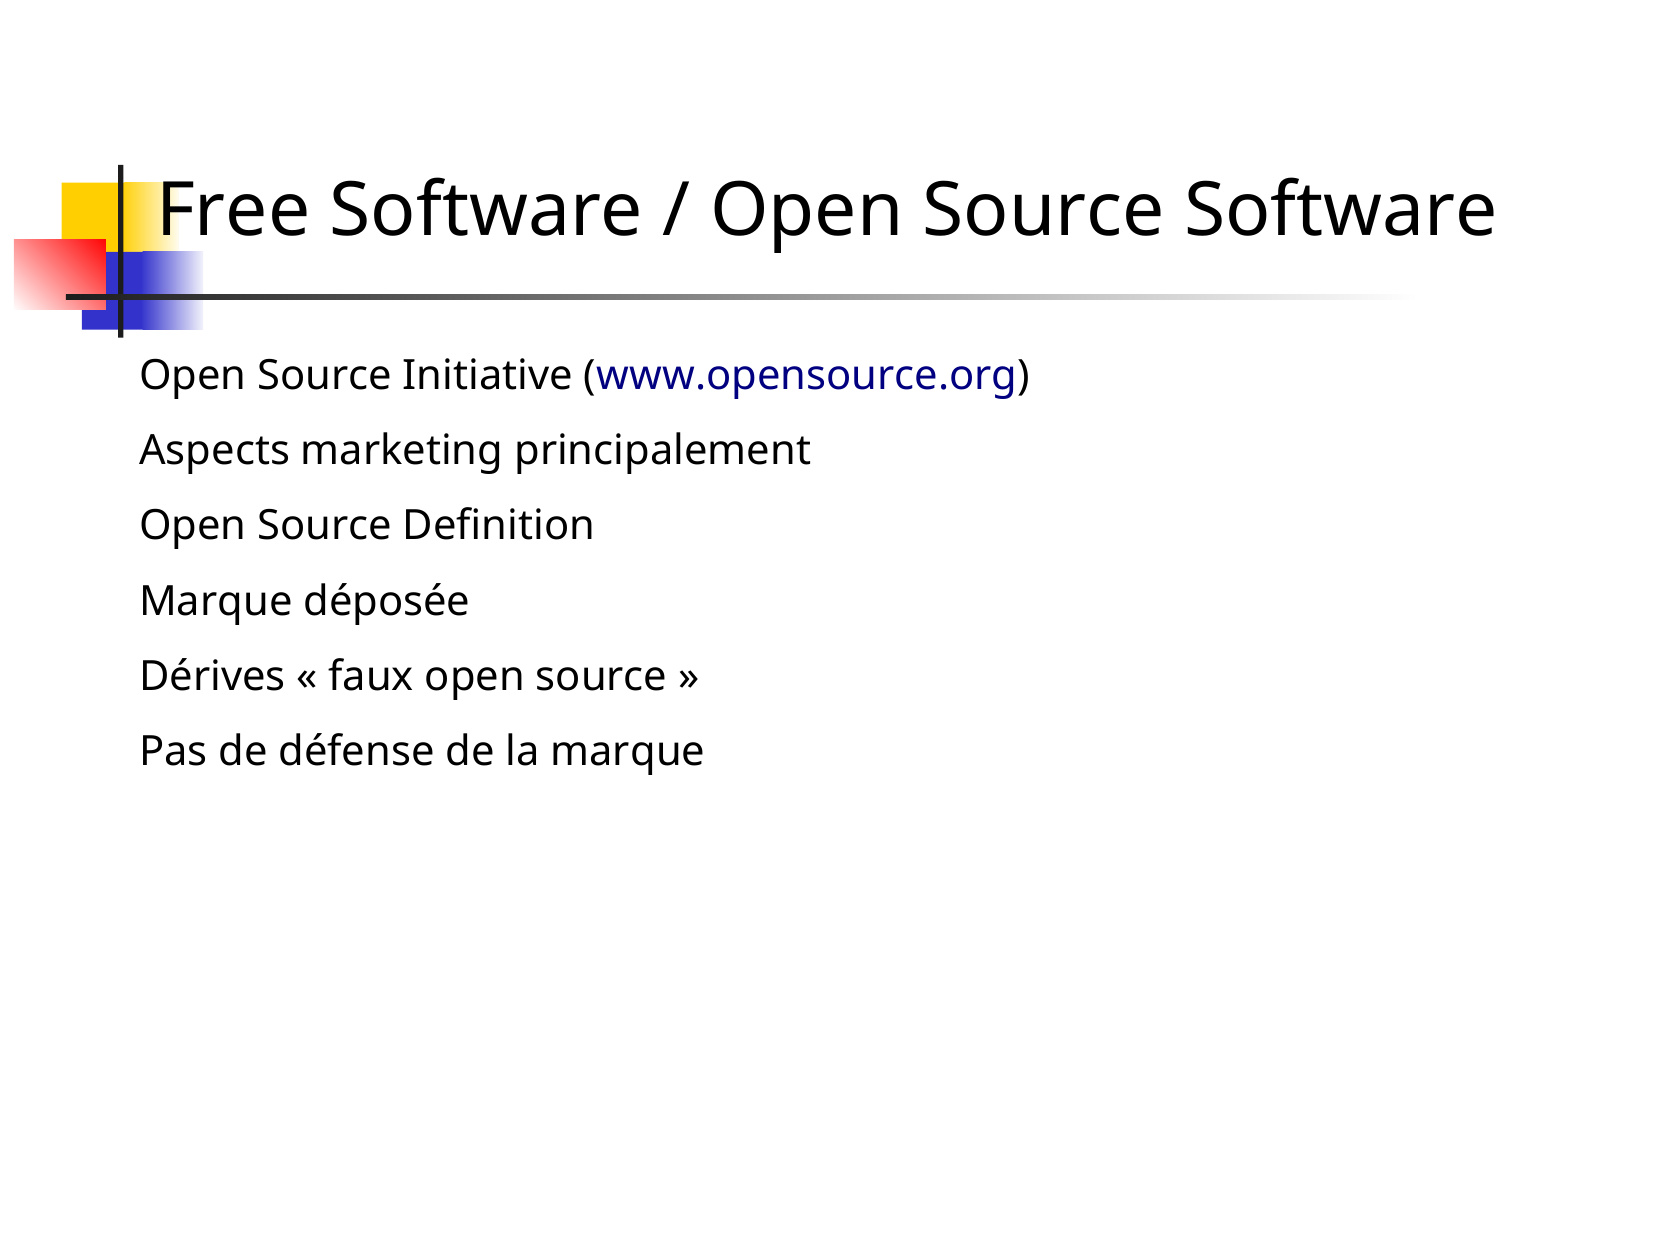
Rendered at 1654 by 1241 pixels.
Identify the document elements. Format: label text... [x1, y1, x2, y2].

title Free Software / Open Source Software [121, 102, 1534, 311]
list Open Source Initiative (www.opensource.org) Aspects marketing principalement Open Source Definition Marque déposée Dérives « faux open source » Pas de défense de la marque [121, 344, 1534, 1127]
